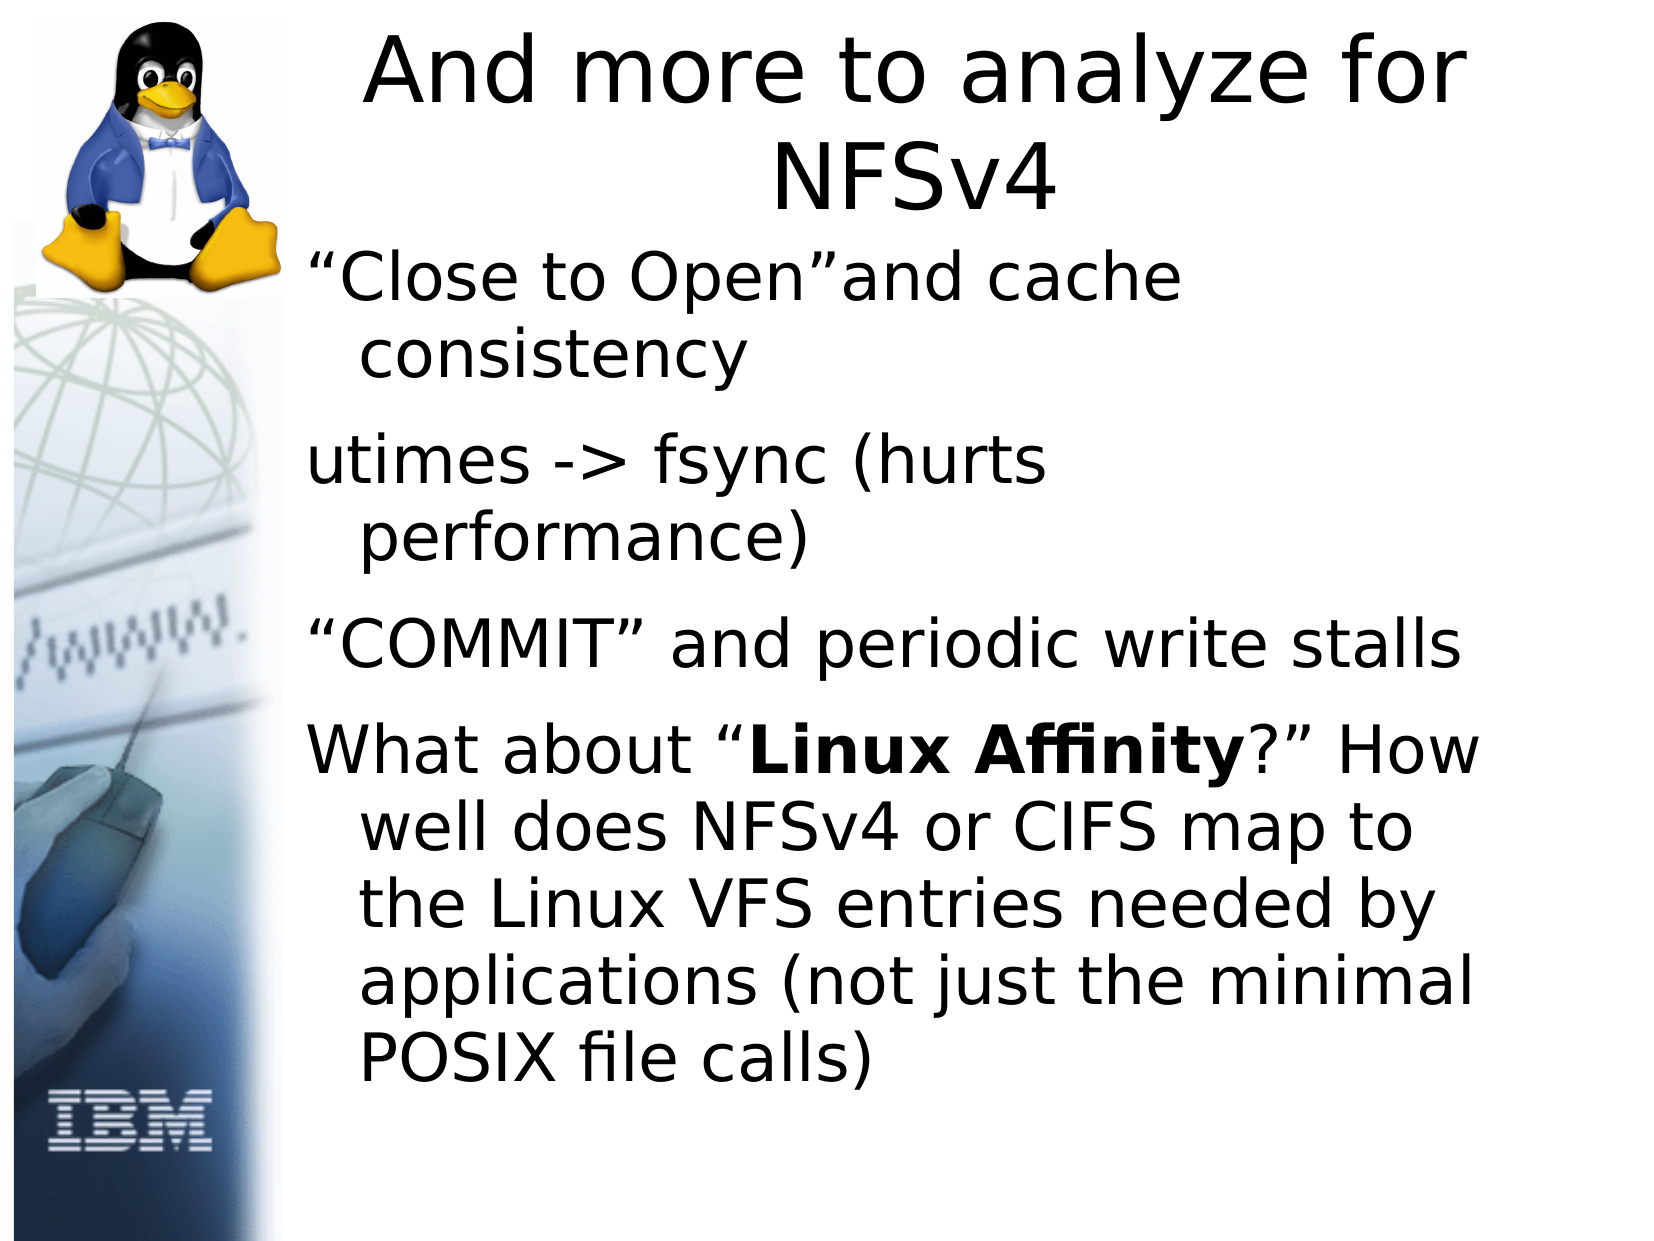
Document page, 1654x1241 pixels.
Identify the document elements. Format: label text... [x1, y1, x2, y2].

list “Close to Open”and cache consistency utimes -> fsync (hurts performance) “COMMIT” and periodic write stalls What about “Linux Affinity?” How well does NFSv4 or CIFS map to the Linux VFS entries needed by applications (not just the minimal POSIX file calls) [287, 238, 1506, 1177]
title And more to analyze for NFSv4 [301, 17, 1528, 231]
